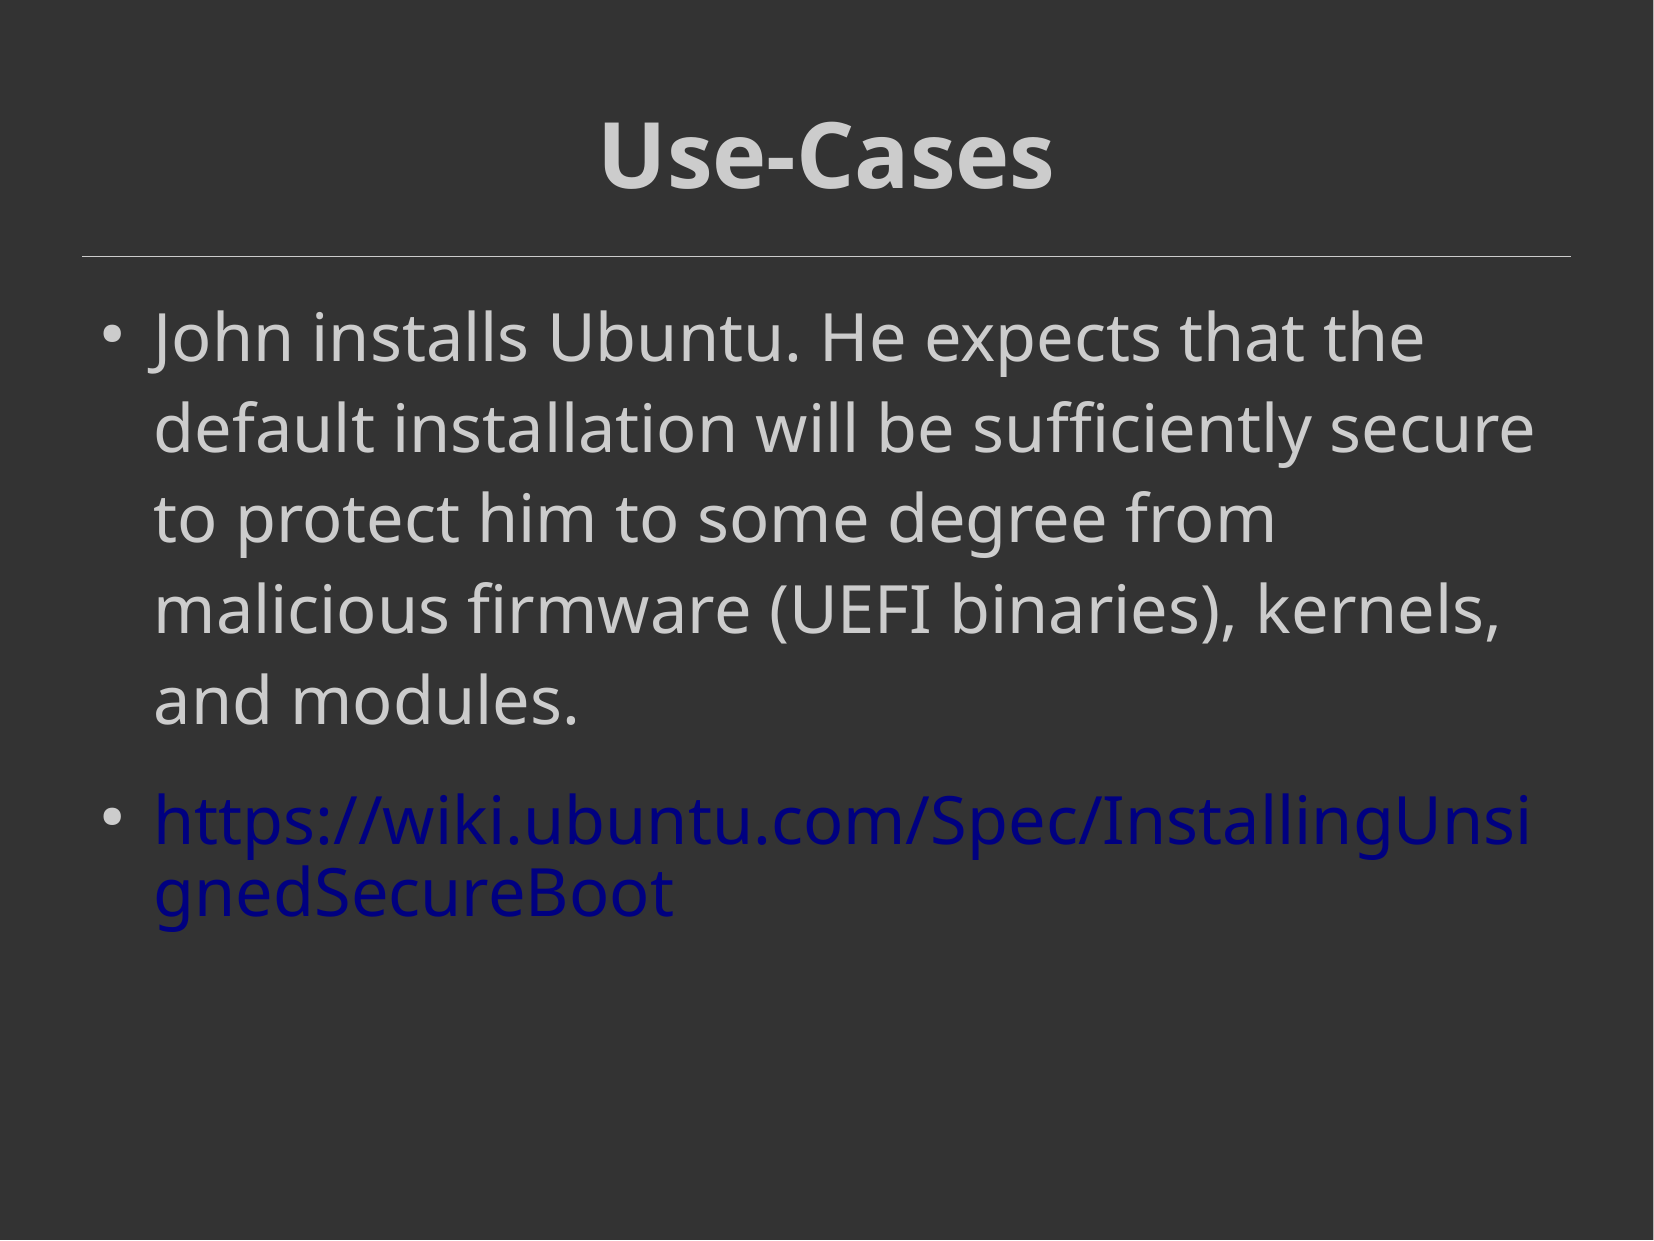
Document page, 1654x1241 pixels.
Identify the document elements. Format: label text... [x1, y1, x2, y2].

title Use-Cases [82, 49, 1571, 257]
list John installs Ubuntu. He expects that the default installation will be sufficiently secure to protect him to some degree from malicious firmware (UEFI binaries), kernels, and modules. https://wiki.ubuntu.com/Spec/InstallingUnsignedSecureBoot [82, 290, 1571, 1010]
